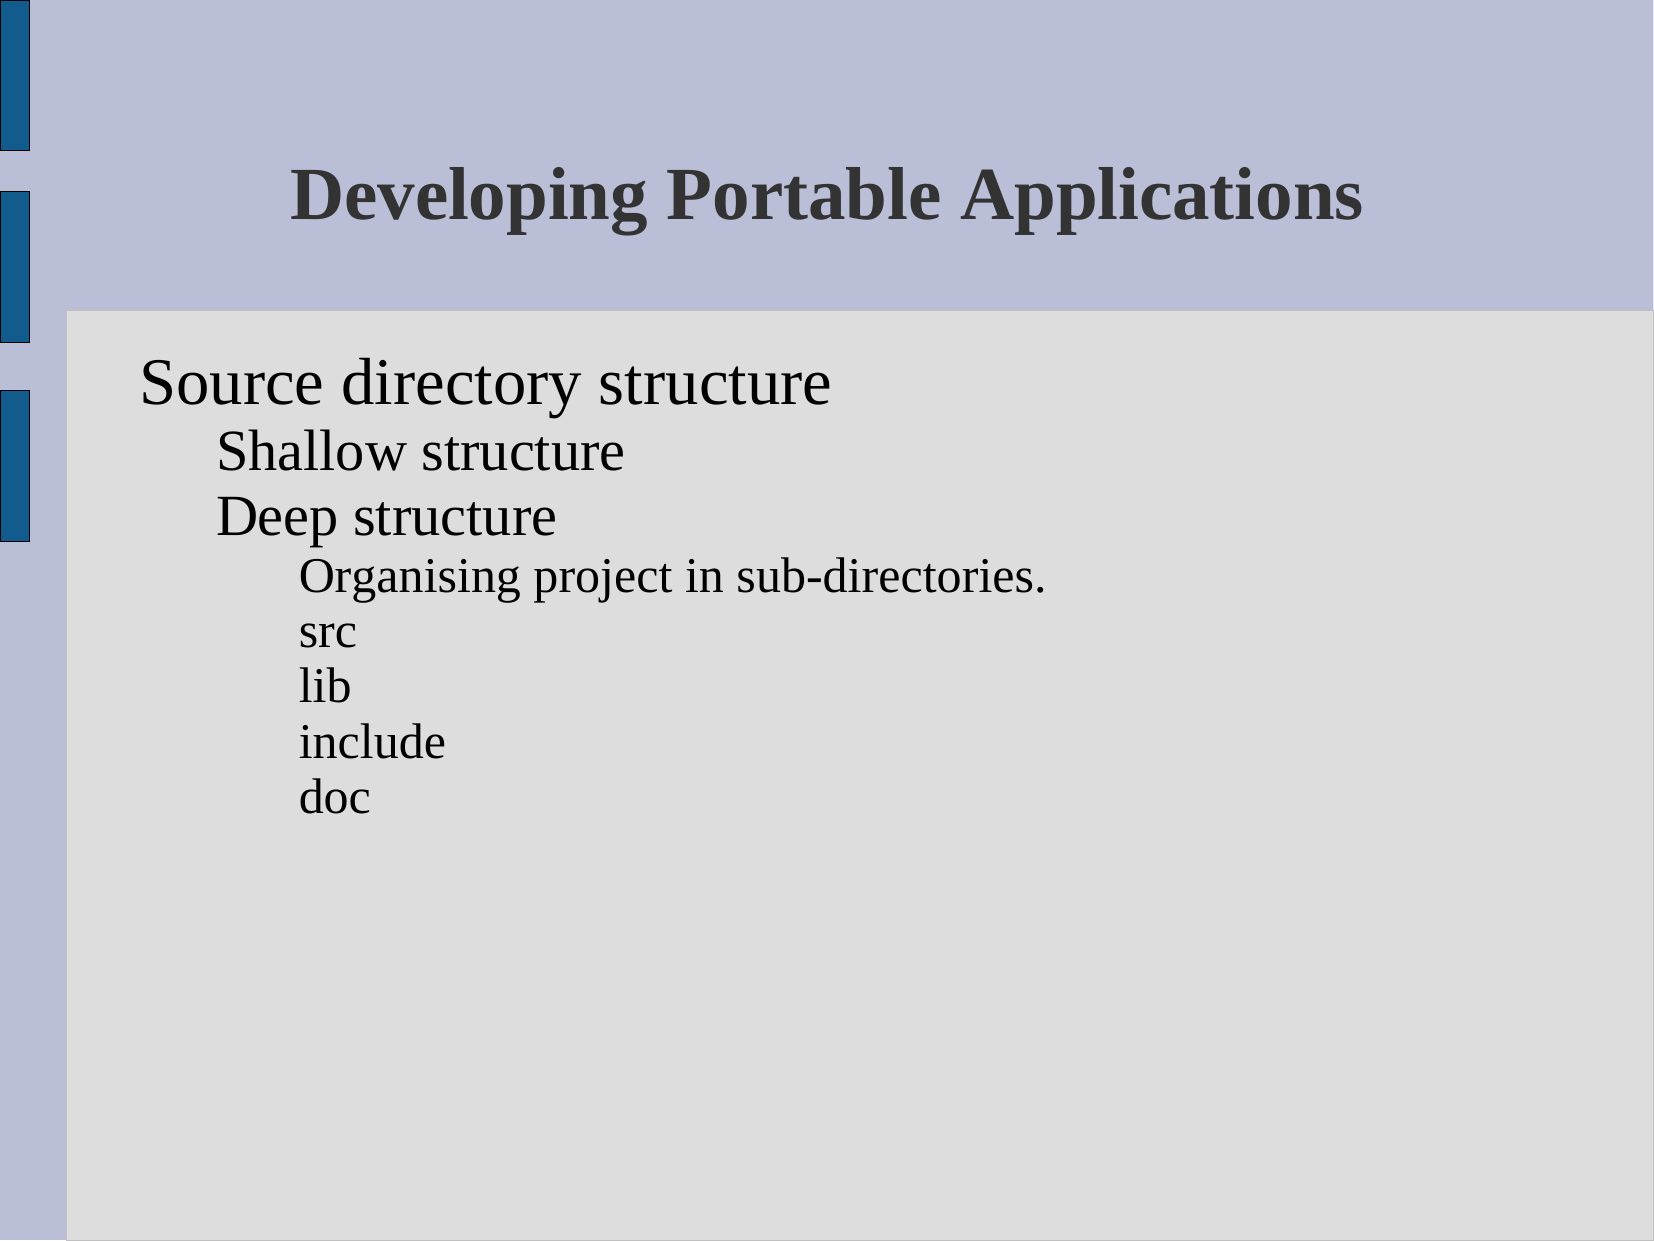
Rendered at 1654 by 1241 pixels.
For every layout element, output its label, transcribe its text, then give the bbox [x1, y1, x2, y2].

list Source directory structure Shallow structure Deep structure Organising project in sub-directories. src lib include doc [121, 344, 1534, 1127]
title Developing Portable Applications [121, 91, 1534, 299]
